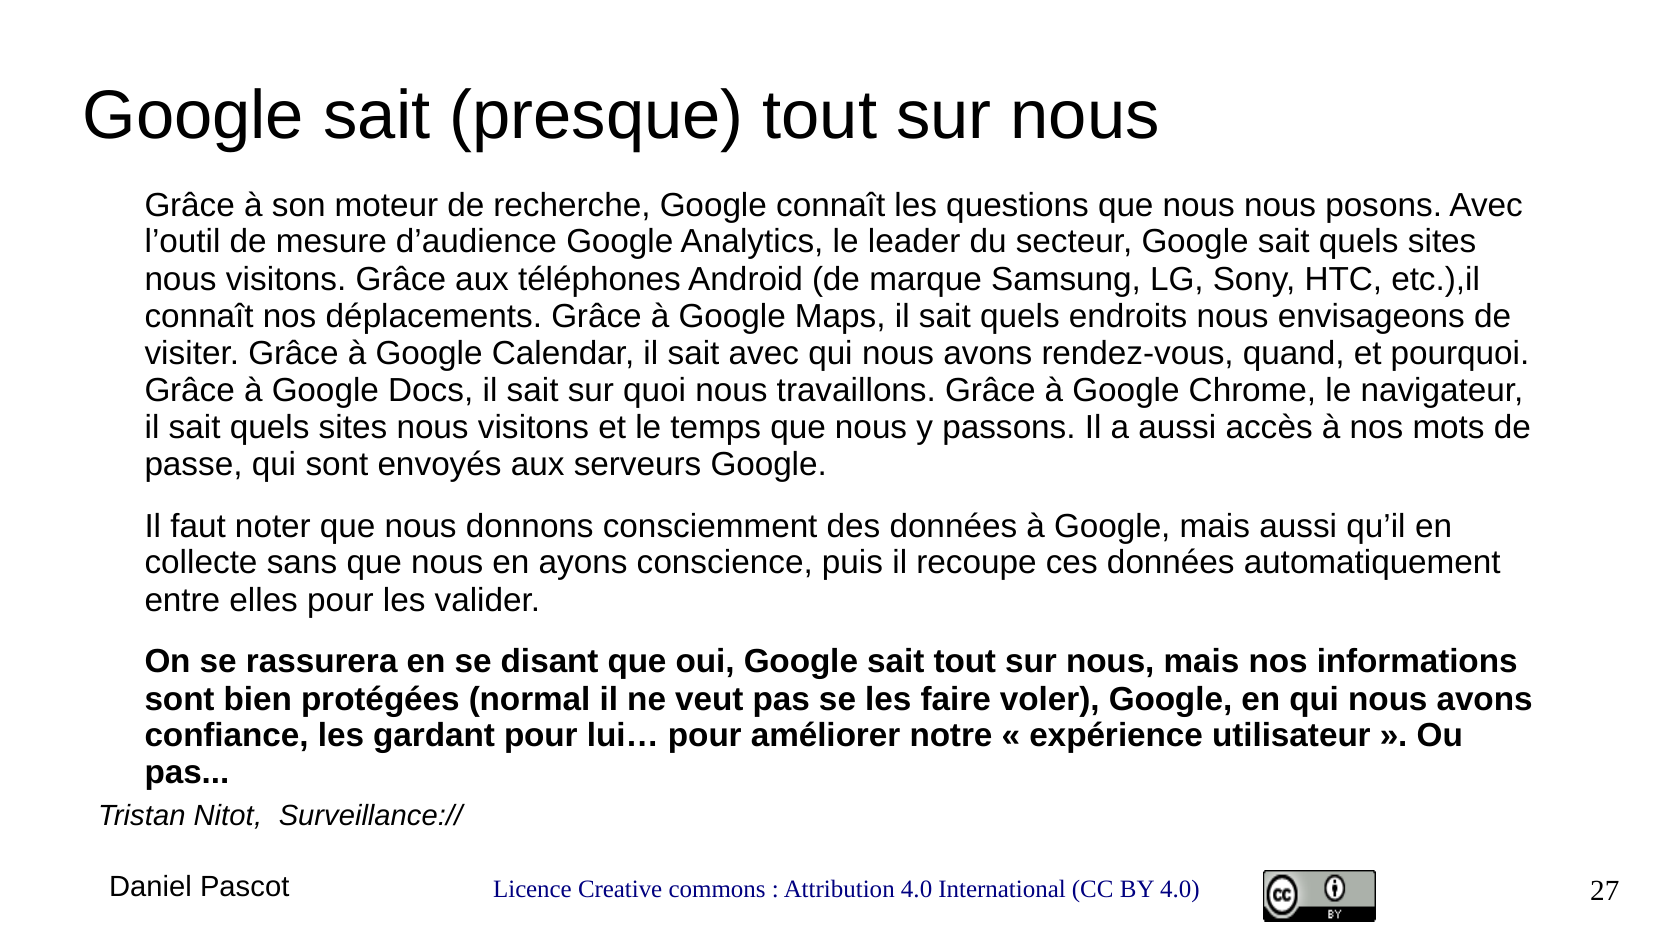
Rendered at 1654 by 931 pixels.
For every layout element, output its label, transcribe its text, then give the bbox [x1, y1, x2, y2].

text_box Grâce à son moteur de recherche, Google connaît les questions que nous nous posons. Avec l’outil de mesure d’audience Google Analytics, le leader du secteur, Google sait quels sites nous visitons. Grâce aux téléphones Android (de marque Samsung, LG, Sony, HTC, etc.),il connaît nos déplacements. Grâce à Google Maps, il sait quels endroits nous envisageons de visiter. Grâce à Google Calendar, il sait avec qui nous avons rendez-vous, quand, et pourquoi. Grâce à Google Docs, il sait sur quoi nous travaillons. Grâce à Google Chrome, le navigateur, il sait quels sites nous visitons et le temps que nous y passons. Il a aussi accès à nos mots de passe, qui sont envoyés aux serveurs Google. Il faut noter que nous donnons consciemment des données à Google, mais aussi qu’il en collecte sans que nous en ayons conscience, puis il recoupe ces données automatiquement entre elles pour les valider. On se rassurera en se disant que oui, Google sait tout sur nous, mais nos informations sont bien protégées (normal il ne veut pas se les faire voler), Google, en qui nous avons confiance, les gardant pour lui… pour améliorer notre « expérience utilisateur ». Ou pas... [129, 178, 1560, 866]
title Google sait (presque) tout sur nous [82, 37, 1571, 193]
picture [1263, 870, 1376, 922]
text_box Tristan Nitot, Surveillance:// [83, 791, 591, 849]
